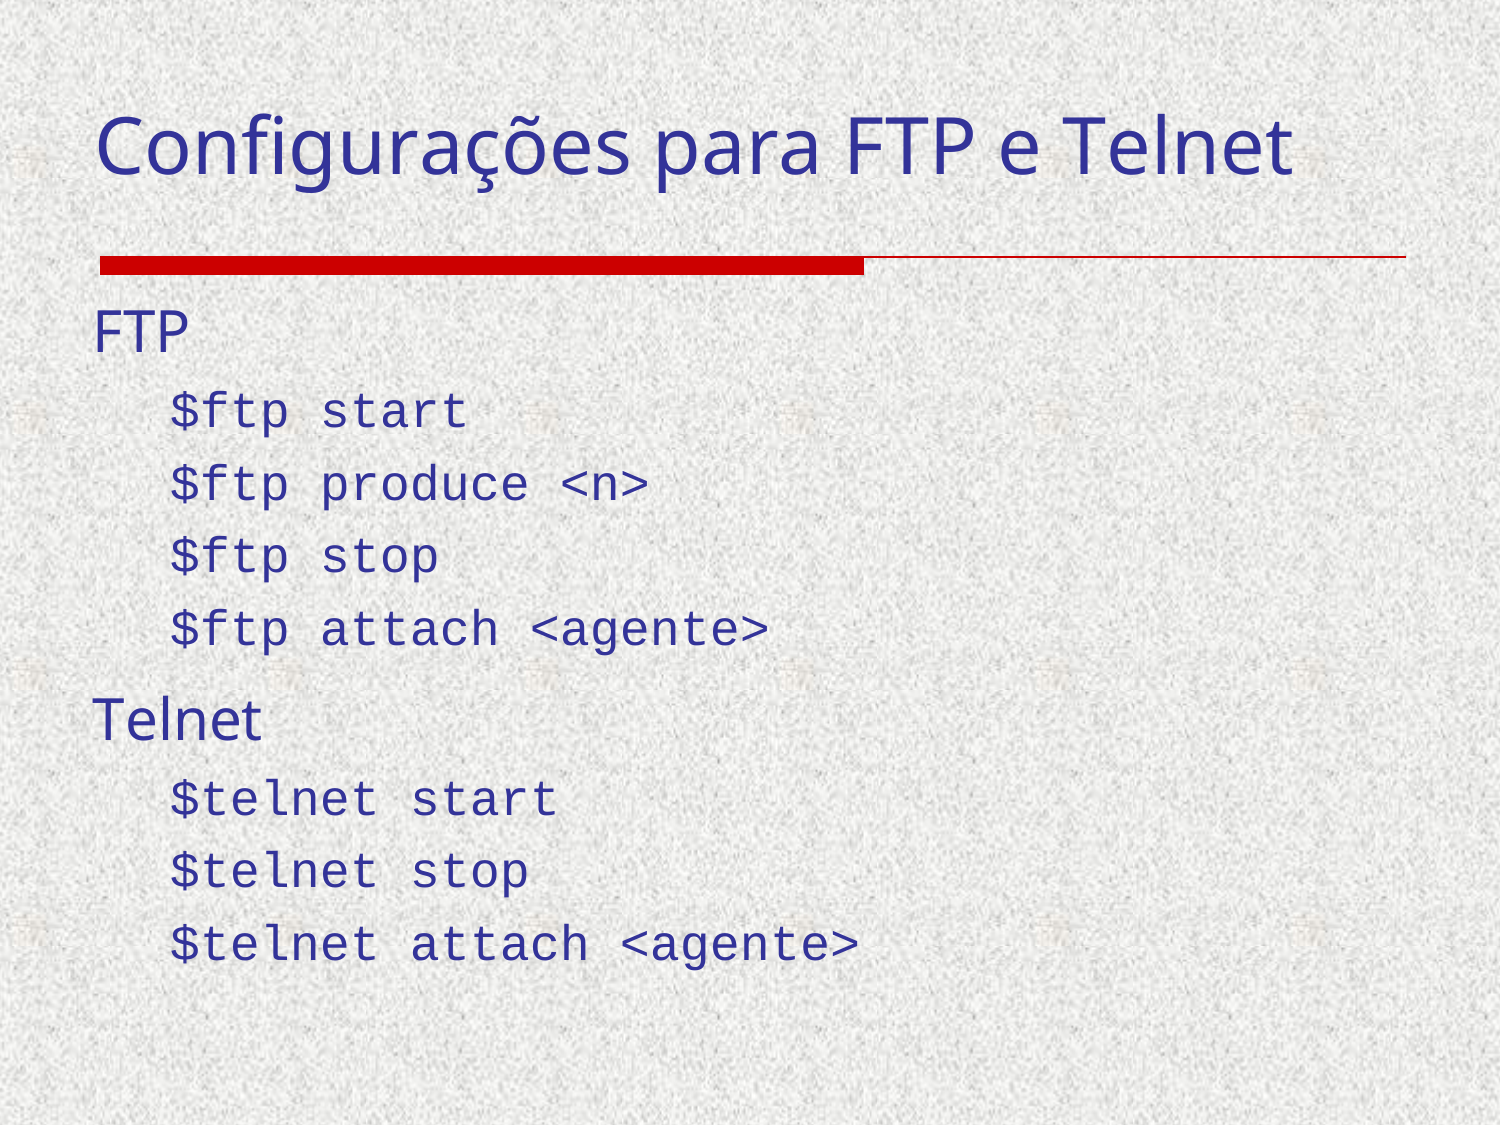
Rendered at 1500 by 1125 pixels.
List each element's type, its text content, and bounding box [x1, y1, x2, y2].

list FTP $ftp start $ftp produce <n> $ftp stop $ftp attach <agente> Telnet $telnet start $telnet stop $telnet attach <agente> [92, 287, 1405, 994]
title Configurações para FTP e Telnet [94, 35, 1406, 249]
picture [0, 0, 1500, 1125]
